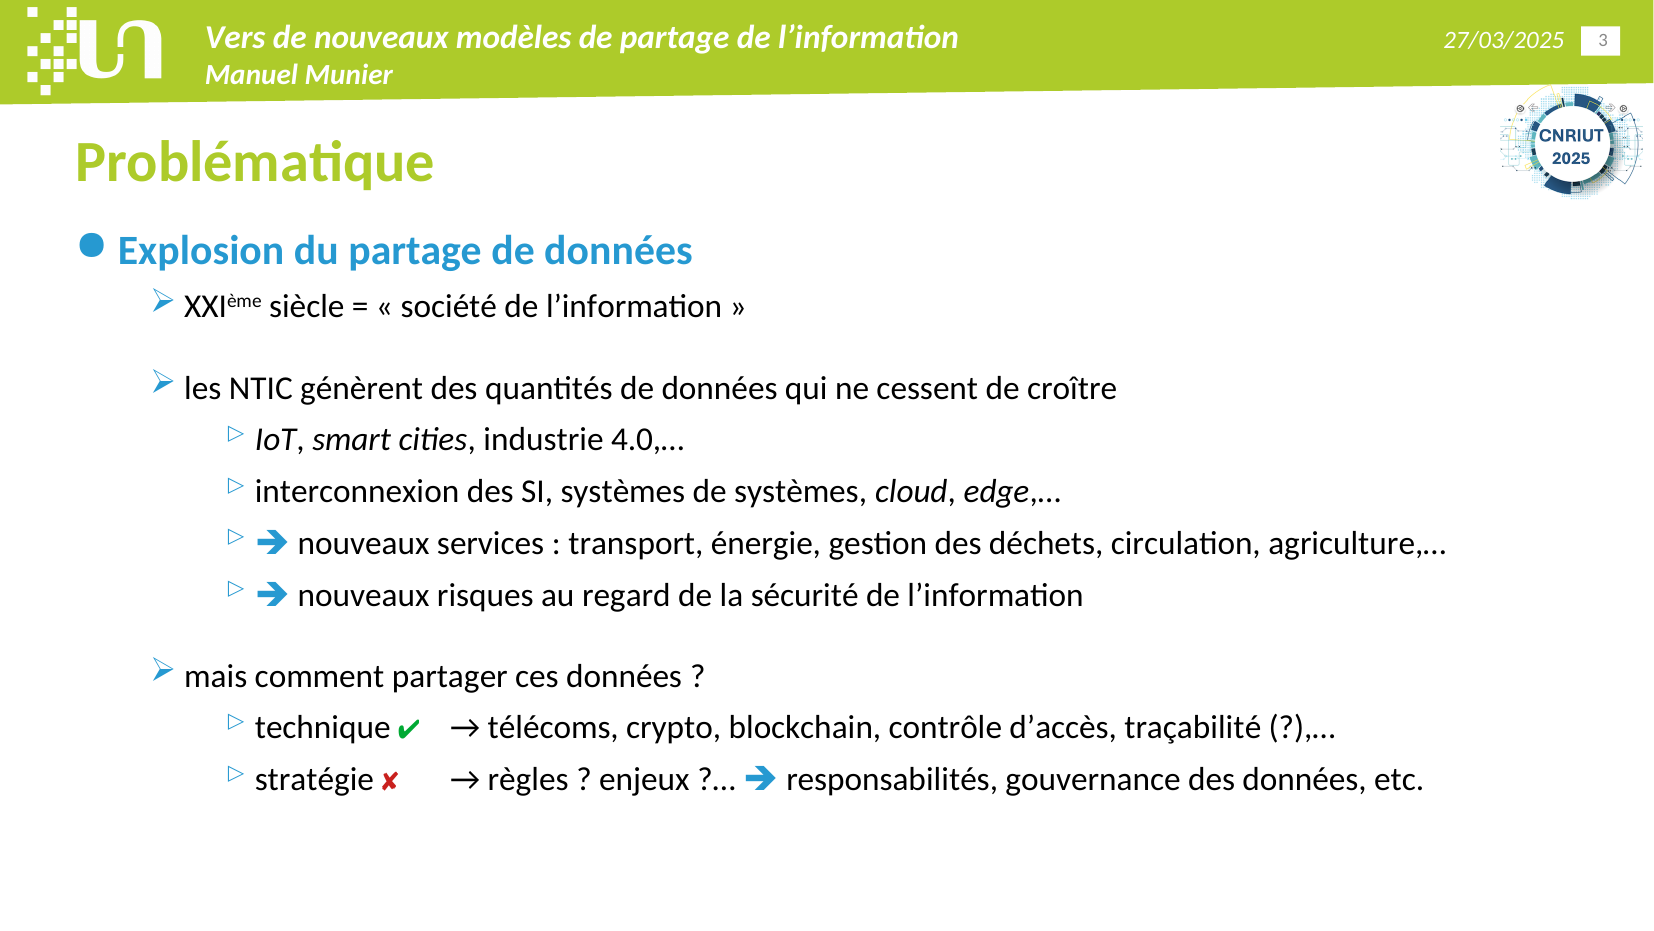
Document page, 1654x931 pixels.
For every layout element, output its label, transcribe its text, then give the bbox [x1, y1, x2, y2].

text_box [0, 0, 1654, 105]
text_box 27/03/2025 [1175, 16, 1580, 62]
text_box Vers de nouveaux modèles de partage de l’information Manuel Munier [190, 7, 1187, 99]
text_box Problématique Explosion du partage de données XXIème siècle = « société de l’information » les NTIC génèrent des quantités de données qui ne cessent de croître IoT, smart cities, industrie 4.0,… interconnexion des SI, systèmes de systèmes, cloud, edge,… ➔ nouveaux services : transport, énergie, gestion des déchets, circulation, agriculture,… ➔ nouveaux risques au regard de la sécurité de l’information mais comment partager ces données ? technique ✔ → télécoms, crypto, blockchain, contrôle d’accès, traçabilité (?),… stratégie ✘ → règles ? enjeux ?… ➔ responsabilités, gouvernance des données, etc. [60, 115, 1602, 806]
picture [1500, 84, 1643, 201]
text_box <numéro> [1236, 14, 1623, 65]
picture [20, 0, 167, 101]
